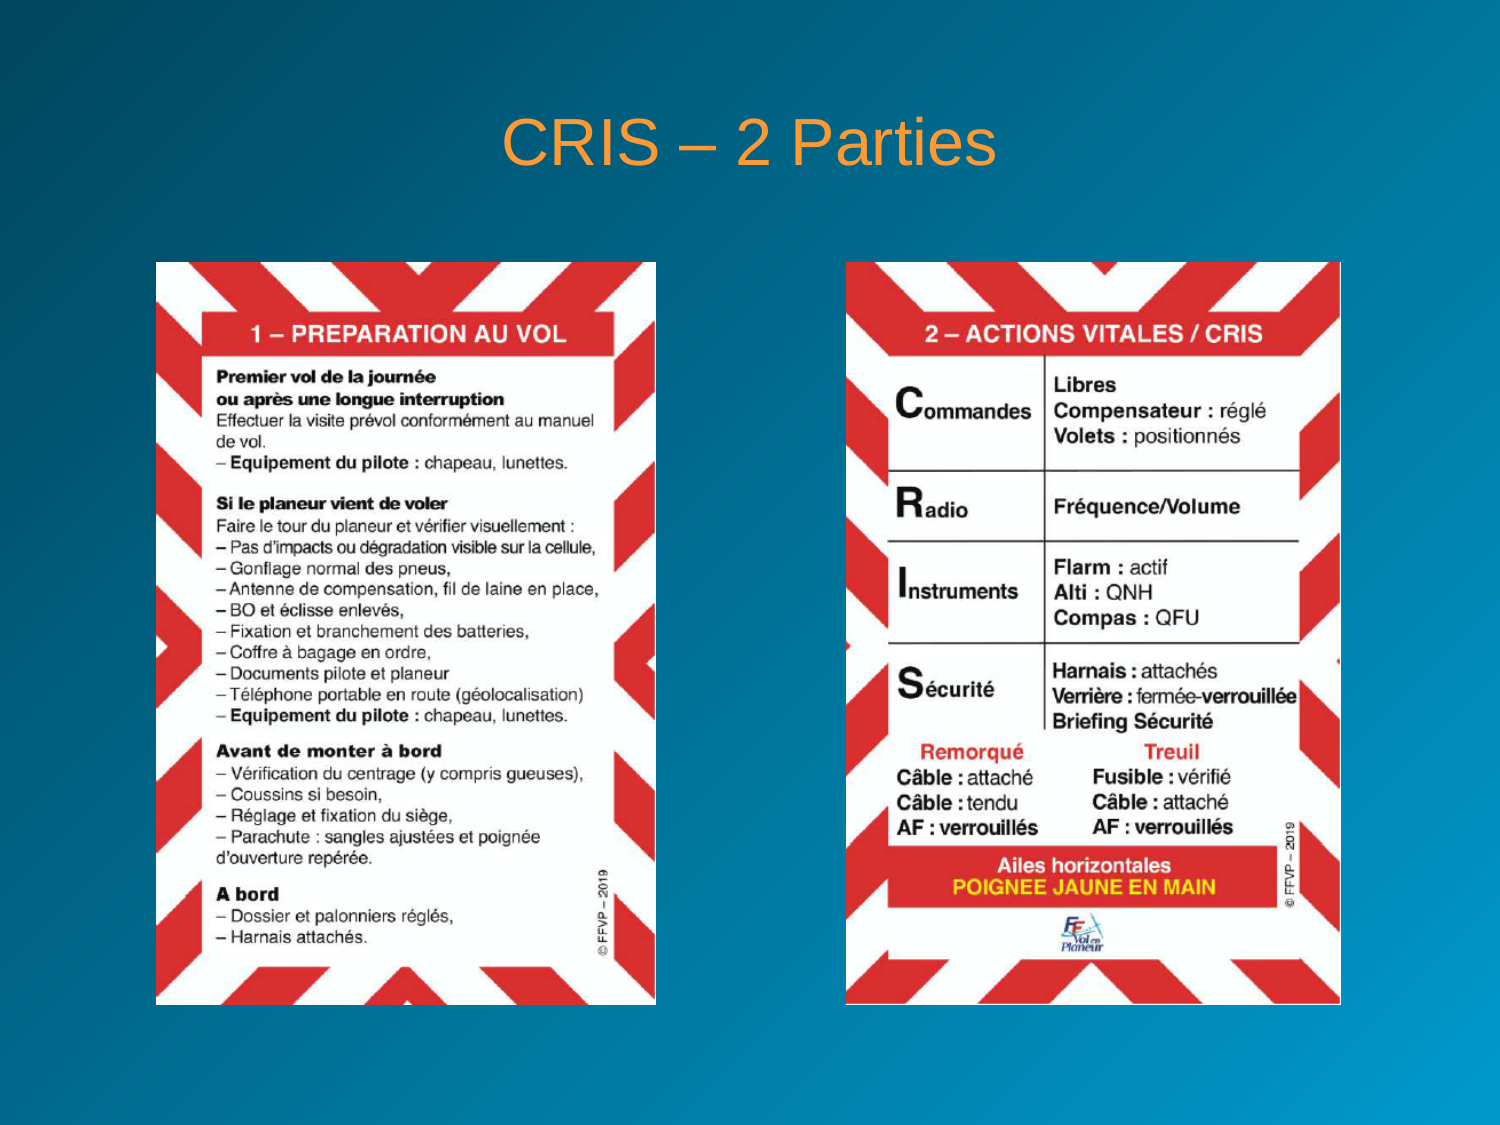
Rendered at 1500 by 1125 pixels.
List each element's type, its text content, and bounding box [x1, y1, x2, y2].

picture [157, 263, 655, 1004]
picture [847, 263, 1340, 1004]
title CRIS – 2 Parties [75, 45, 1426, 233]
